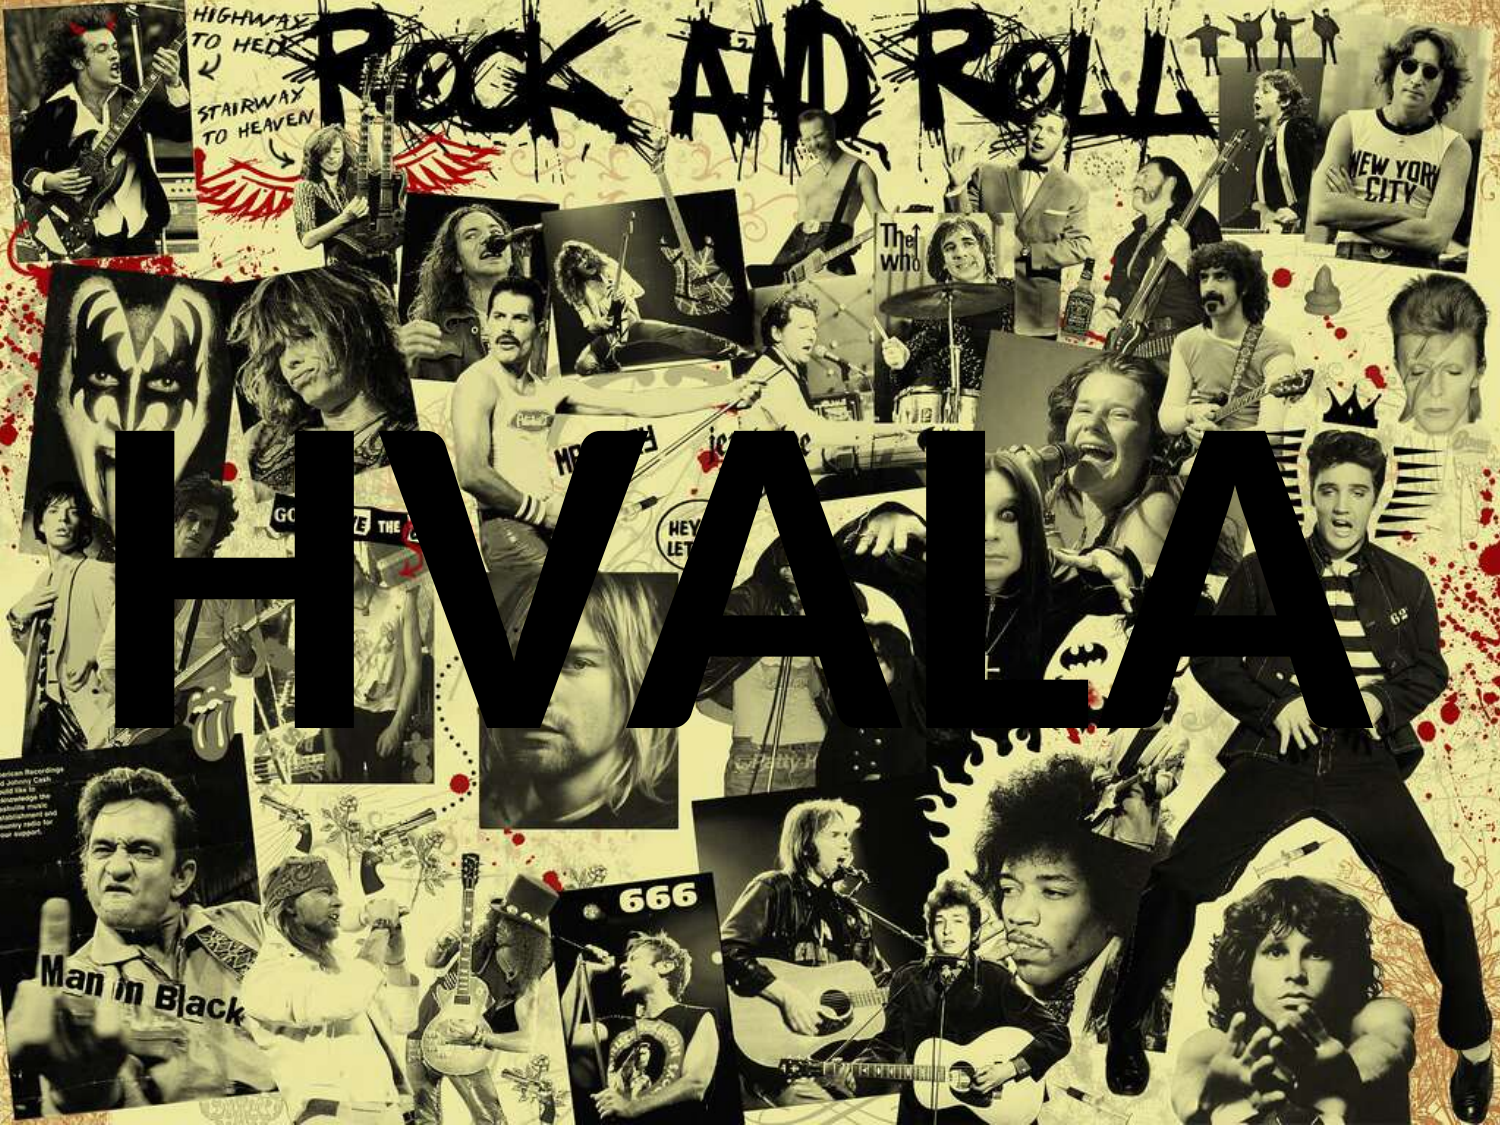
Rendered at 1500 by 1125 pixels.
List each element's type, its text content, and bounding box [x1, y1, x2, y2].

picture [0, 0, 1500, 1125]
list HVALA [75, 262, 1425, 1005]
